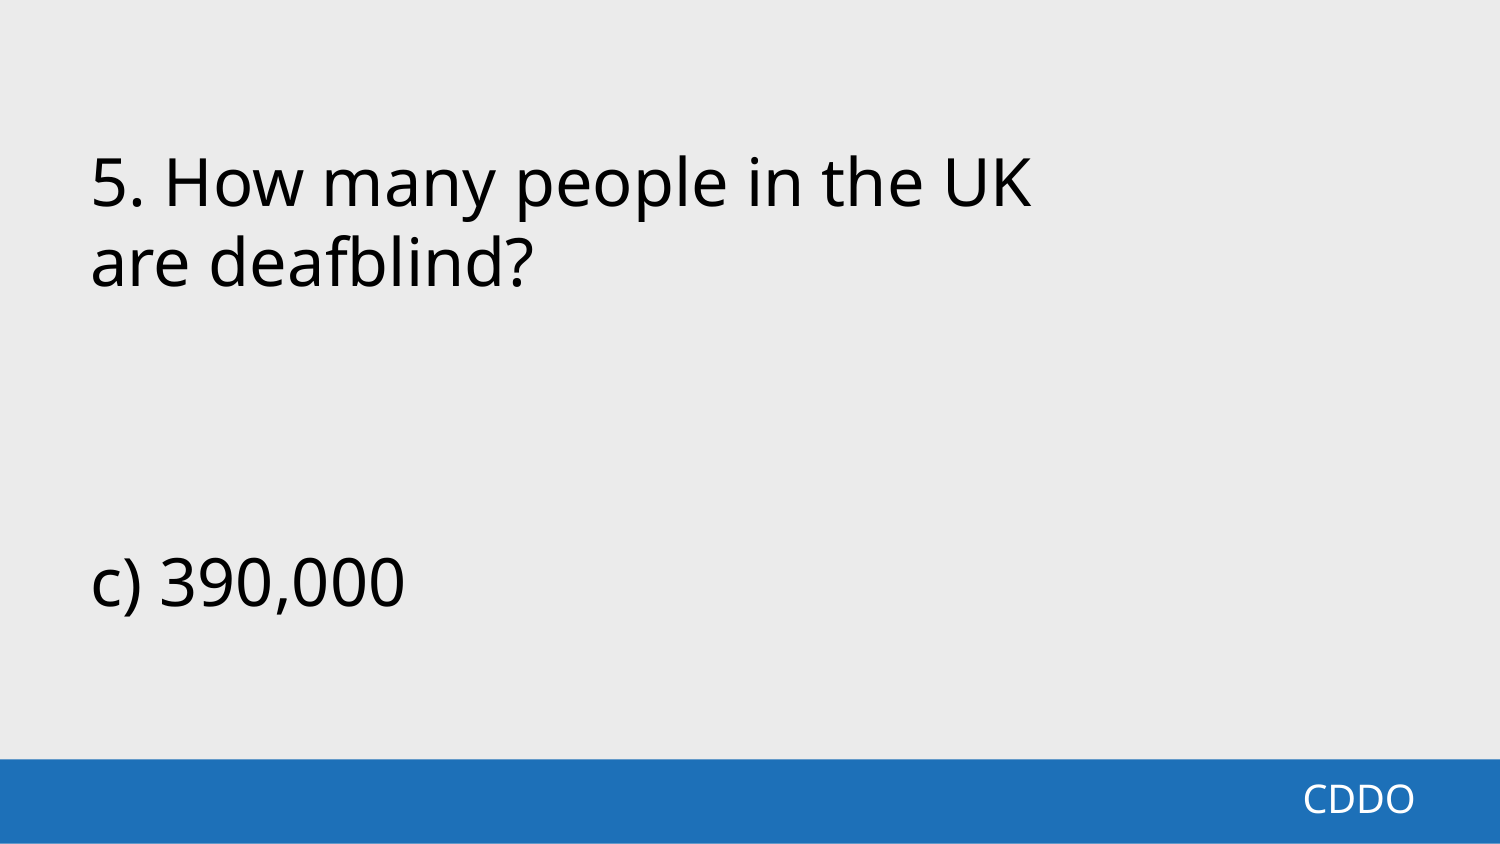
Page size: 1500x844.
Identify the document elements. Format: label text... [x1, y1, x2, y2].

text_box 5. How many people in the UK are deafblind? c) 390,000 [87, 0, 1416, 760]
